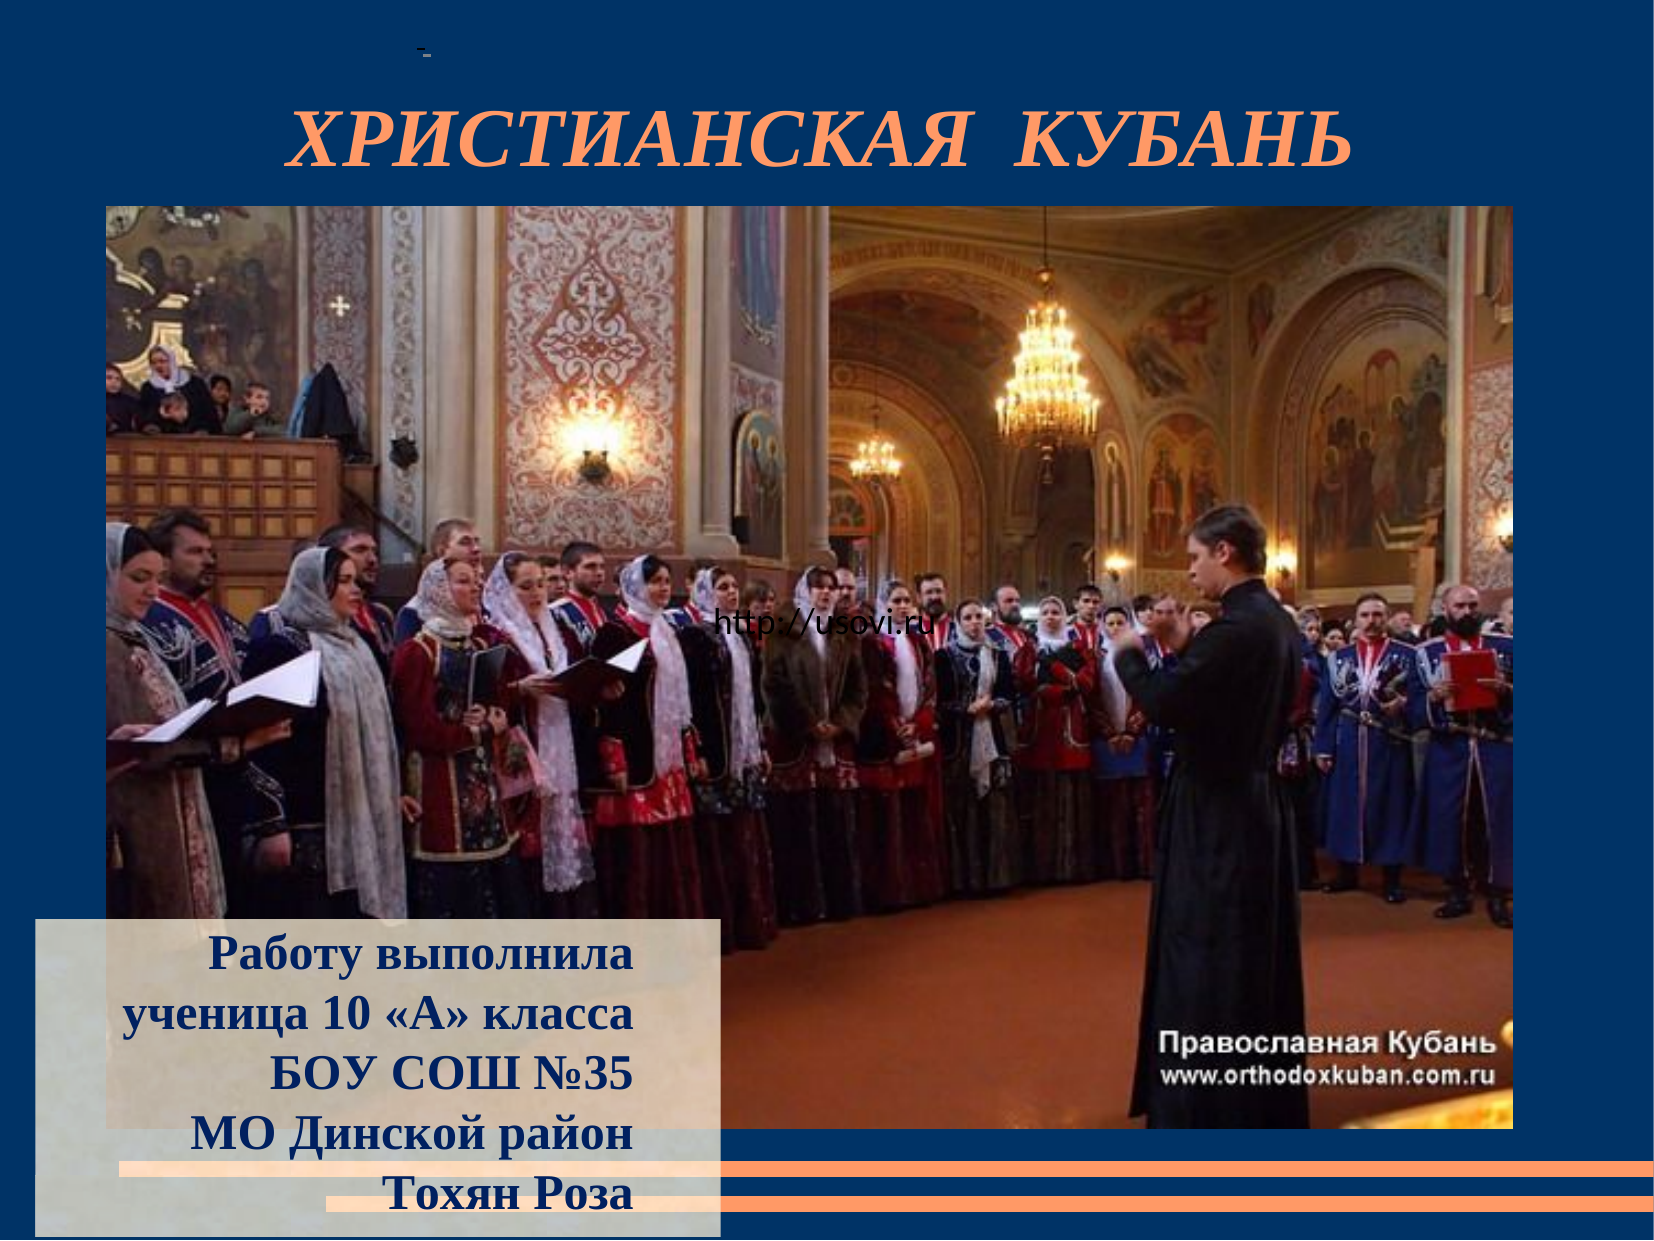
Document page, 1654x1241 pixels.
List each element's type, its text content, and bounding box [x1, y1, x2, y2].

picture [106, 206, 1513, 1129]
text_box http://usovi.ru [698, 590, 952, 650]
title ХРИСТИАНСКАЯ КУБАНЬ [94, 0, 1501, 266]
subtitle Работу выполнила ученица 10 «А» класса БОУ СОШ №35 МО Динской район Тохян Роза [35, 919, 721, 1237]
